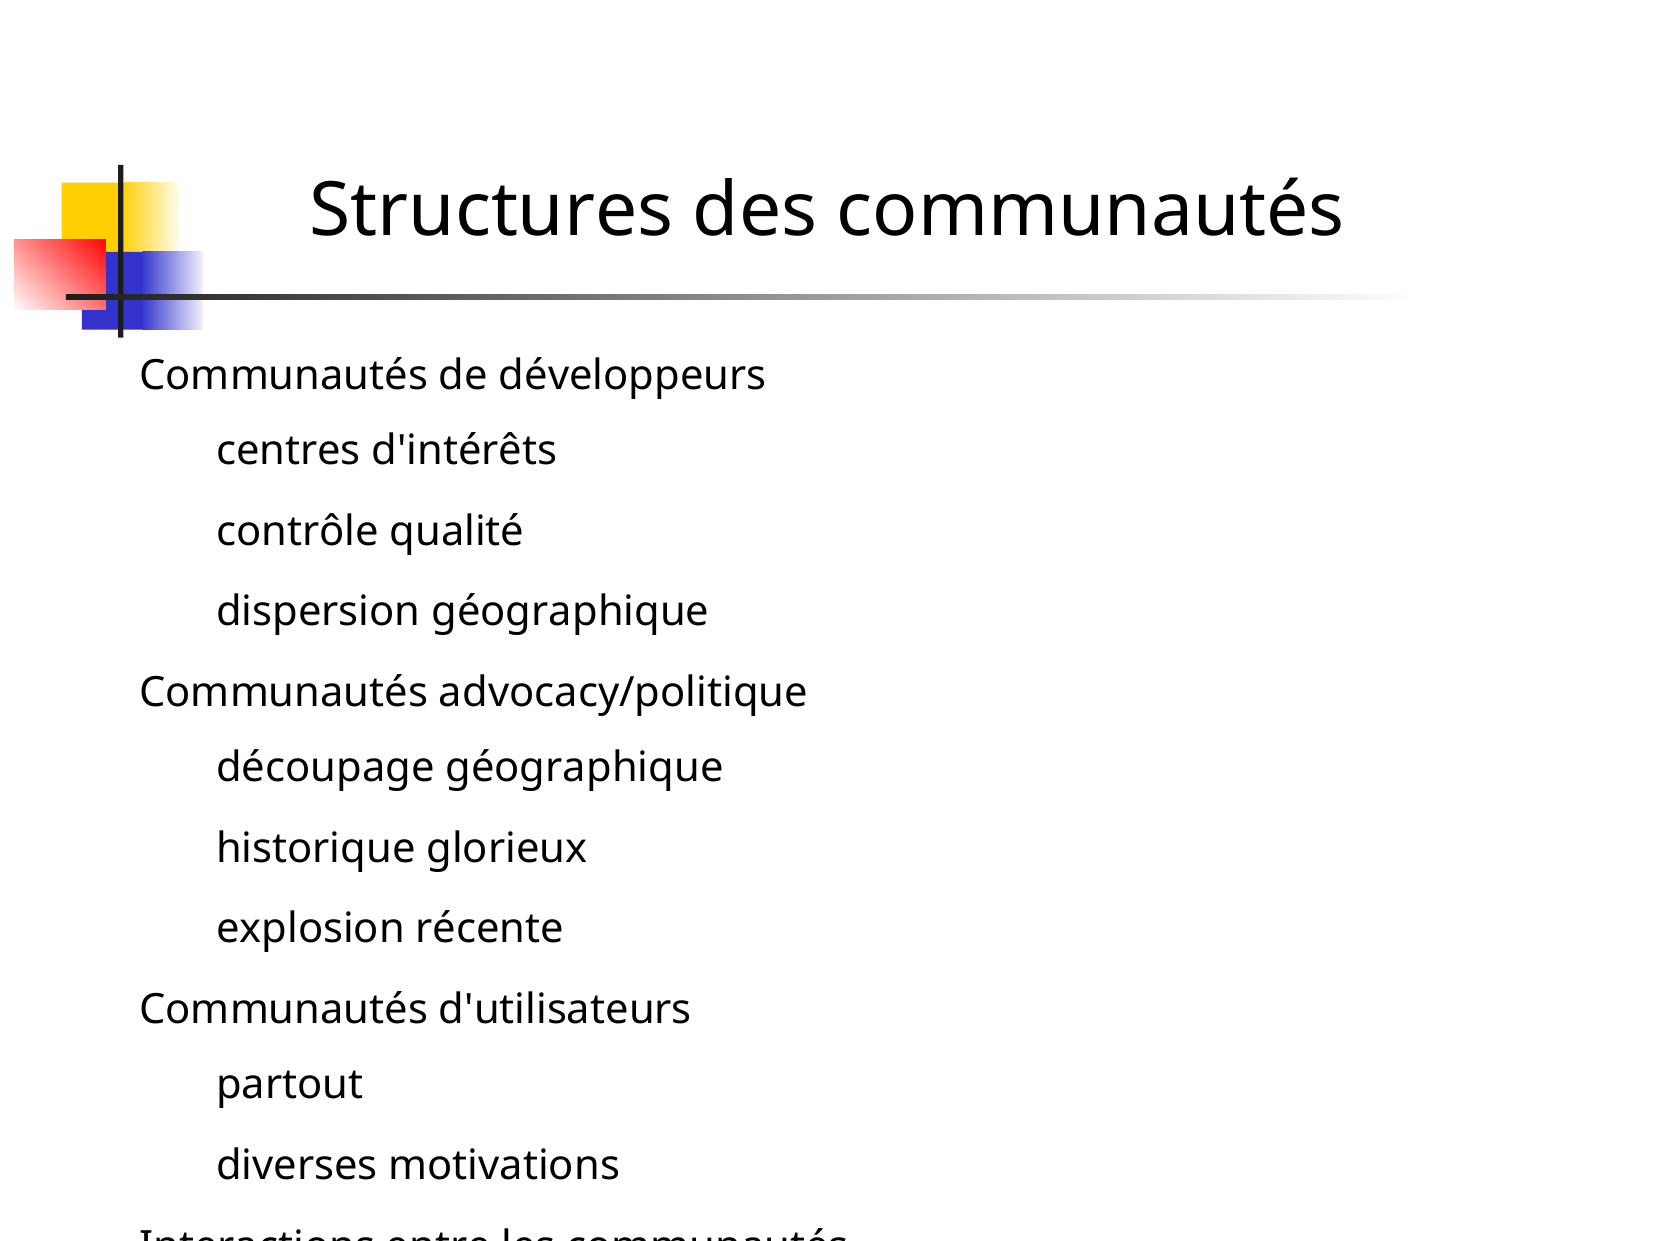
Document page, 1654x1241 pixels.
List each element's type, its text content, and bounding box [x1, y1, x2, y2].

title Structures des communautés [121, 110, 1534, 303]
list Communautés de développeurs centres d'intérêts contrôle qualité dispersion géographique Communautés advocacy/politique découpage géographique historique glorieux explosion récente Communautés d'utilisateurs partout diverses motivations Interactions entre les communautés [121, 344, 1534, 1198]
